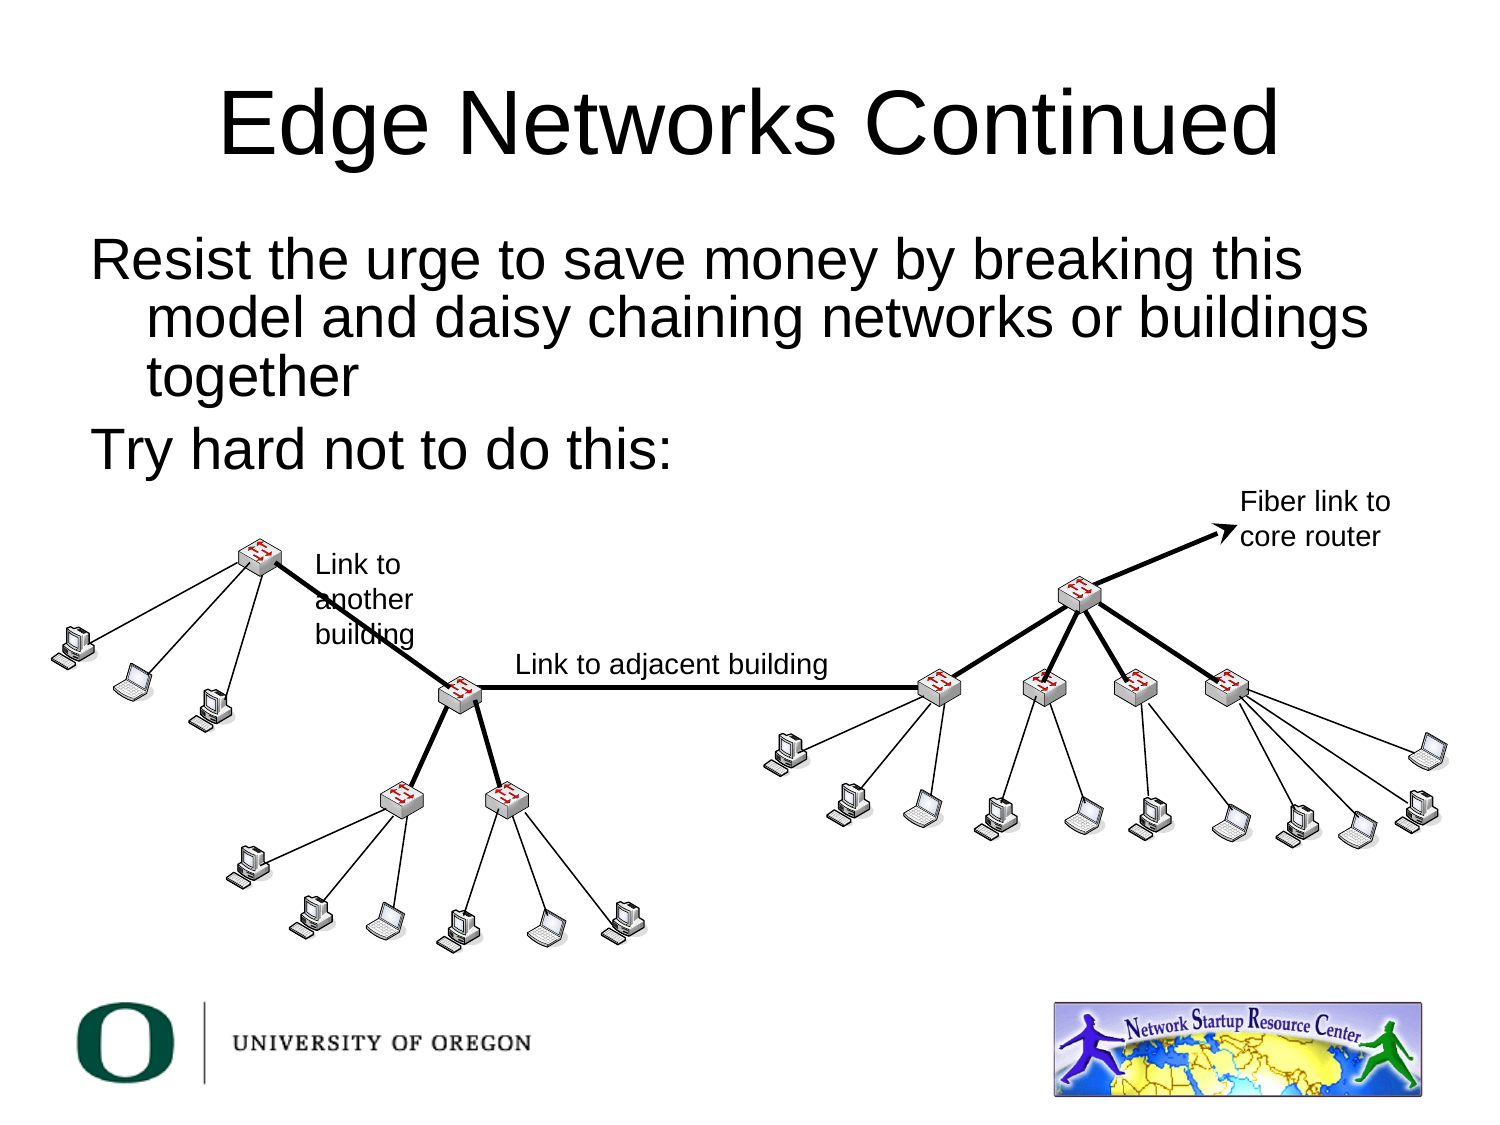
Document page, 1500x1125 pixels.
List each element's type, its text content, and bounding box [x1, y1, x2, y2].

chart [288, 894, 338, 941]
chart [437, 675, 483, 726]
chart [526, 908, 569, 949]
chart [902, 788, 945, 829]
chart [112, 662, 155, 703]
chart [187, 687, 237, 734]
text_box Link to another building [300, 537, 463, 658]
chart [237, 537, 283, 588]
chart [916, 667, 962, 718]
chart [1211, 803, 1254, 843]
picture [62, 998, 546, 1088]
chart [1204, 667, 1250, 718]
chart [1064, 795, 1107, 836]
chart [1113, 667, 1159, 718]
chart [1337, 810, 1380, 850]
chart [1127, 795, 1177, 843]
chart [1022, 667, 1068, 718]
chart [1057, 575, 1103, 625]
title Edge Networks Continued [75, 45, 1426, 201]
chart [1274, 803, 1324, 850]
chart [365, 901, 408, 942]
chart [379, 780, 425, 830]
text_box Link to adjacent building [500, 637, 876, 688]
chart [825, 781, 875, 829]
chart [435, 908, 485, 955]
chart [1407, 731, 1450, 772]
chart [972, 795, 1023, 843]
chart [762, 731, 812, 779]
list Resist the urge to save money by breaking this model and daisy chaining networks or buildings together Try hard not to do this: [75, 224, 1426, 513]
picture [1050, 999, 1426, 1100]
chart [225, 844, 275, 891]
text_box Fiber link to core router [1224, 474, 1451, 561]
chart [50, 624, 100, 672]
chart [484, 780, 530, 830]
chart [600, 900, 650, 947]
chart [1393, 788, 1443, 836]
